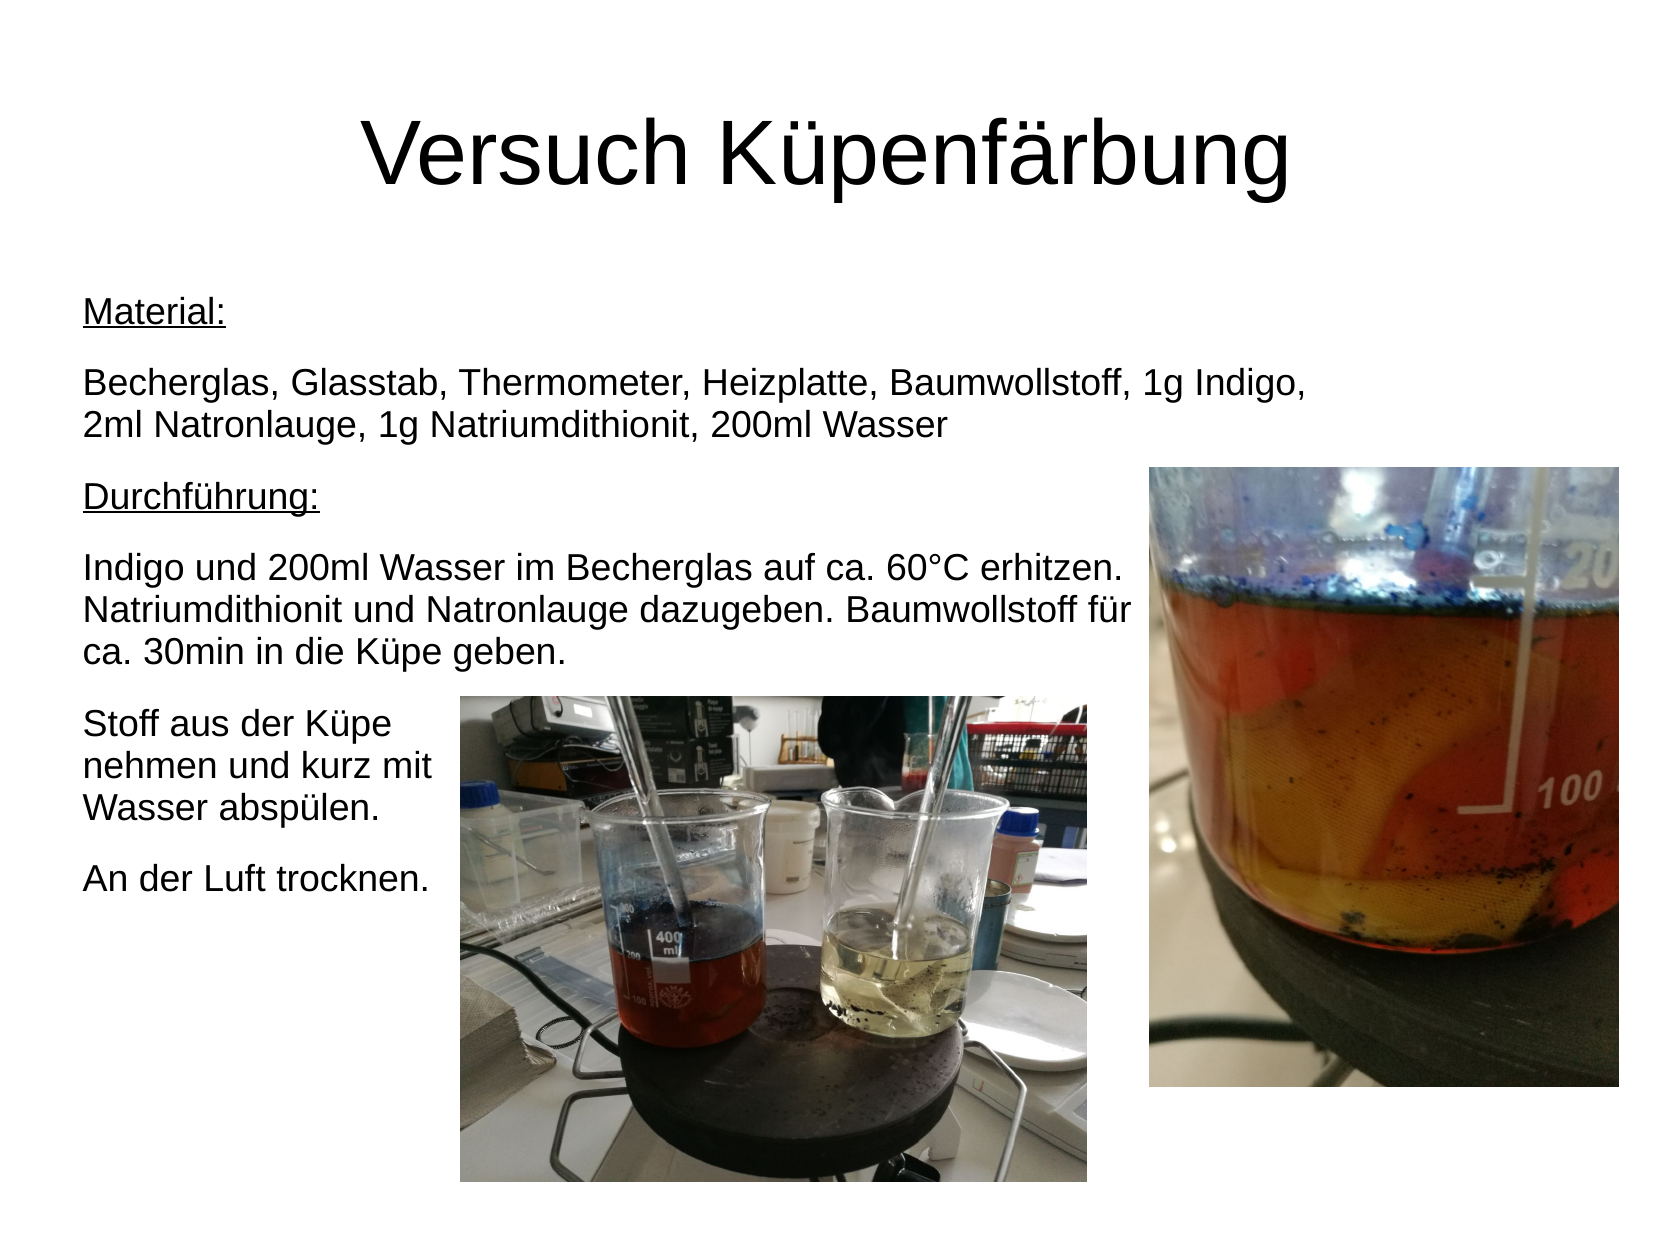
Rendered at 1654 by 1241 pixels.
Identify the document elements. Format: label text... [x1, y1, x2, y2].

title Versuch Küpenfärbung [82, 49, 1571, 257]
list Material: Becherglas, Glasstab, Thermometer, Heizplatte, Baumwollstoff, 1g Indigo, 2ml Natronlauge, 1g Natriumdithionit, 200ml Wasser Durchführung: Indigo und 200ml Wasser im Becherglas auf ca. 60°C erhitzen. Natriumdithionit und Natronlauge dazugeben. Baumwollstoff für ca. 30min in die Küpe geben. Stoff aus der Küpe nehmen und kurz mit Wasser abspülen. An der Luft trocknen. [82, 290, 1571, 1109]
picture [460, 696, 1087, 1182]
picture [1149, 467, 1619, 1087]
